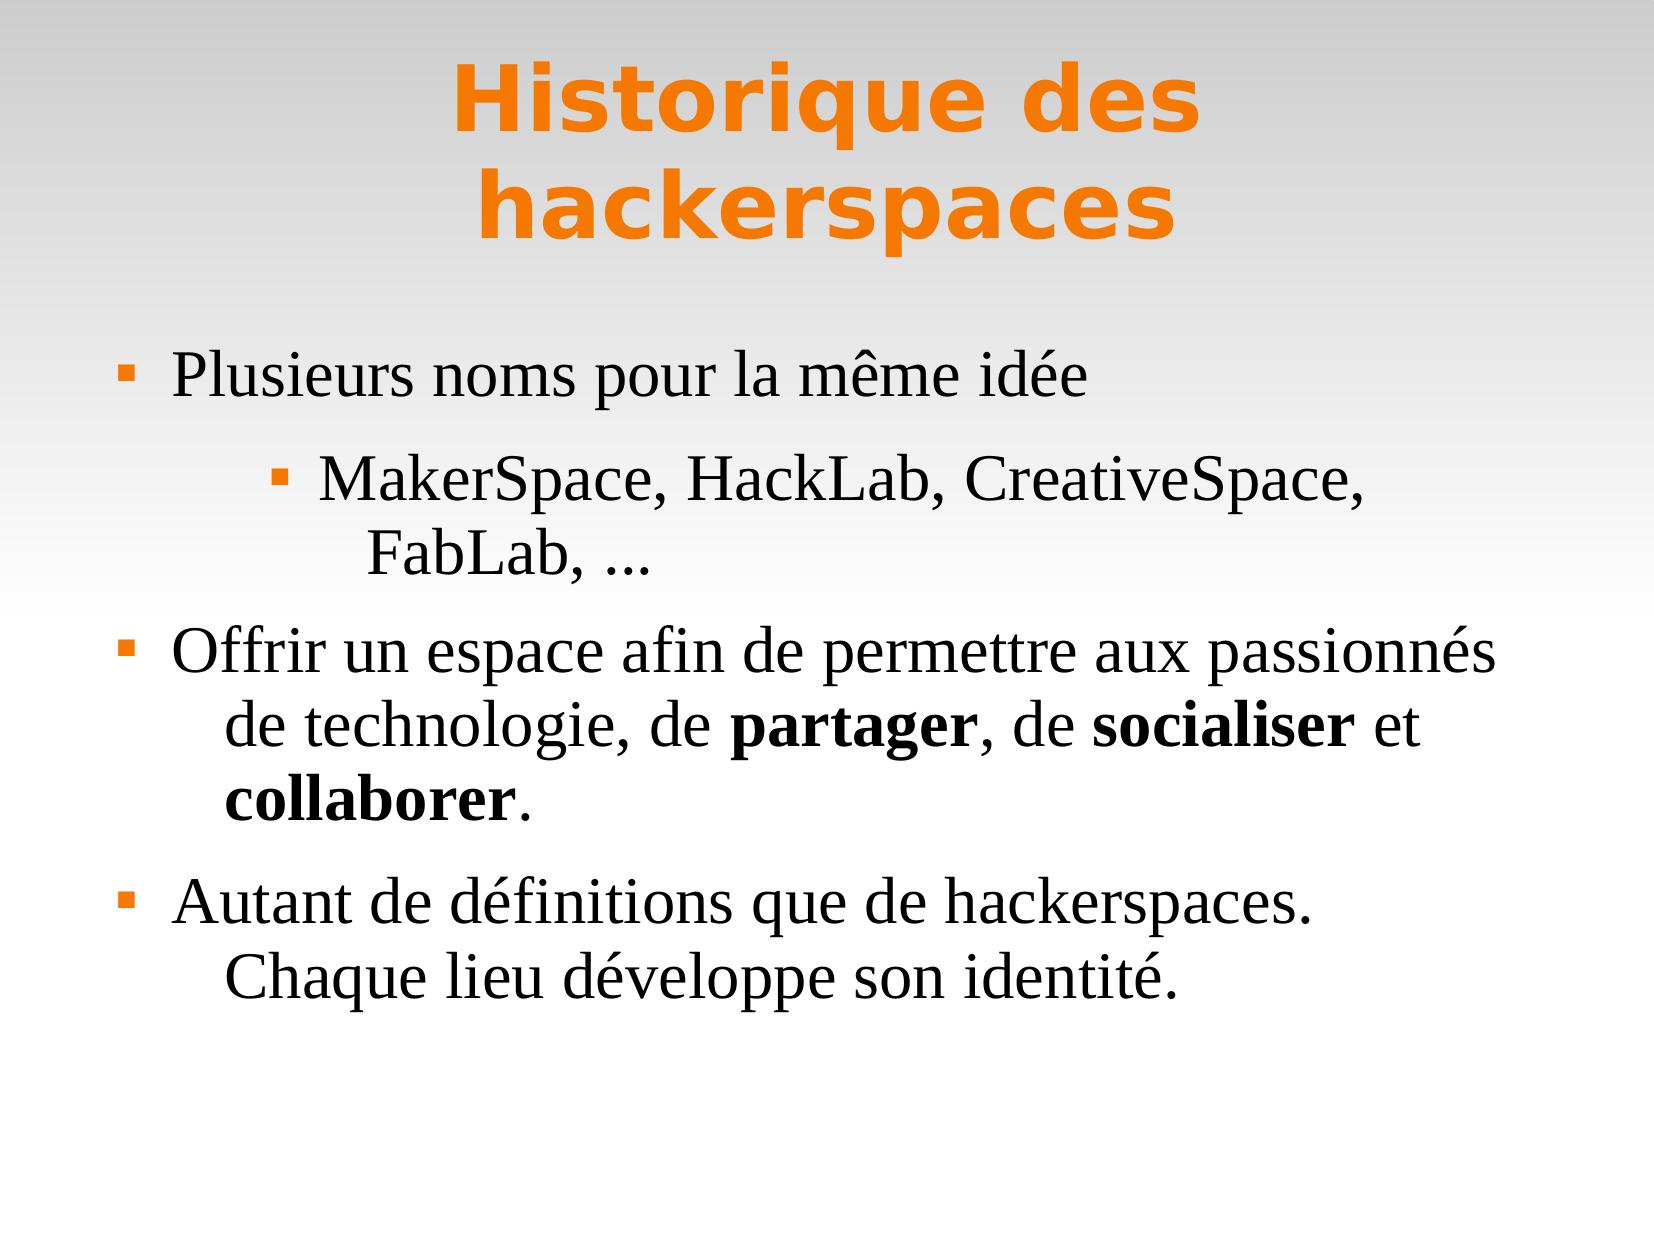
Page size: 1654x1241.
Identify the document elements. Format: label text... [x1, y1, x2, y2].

list Plusieurs noms pour la même idée MakerSpace, HackLab, CreativeSpace, FabLab, ... Offrir un espace afin de permettre aux passionnés de technologie, de partager, de socialiser et collaborer. Autant de définitions que de hackerspaces. Chaque lieu développe son identité. [82, 337, 1571, 1225]
title Historique des hackerspaces [82, 45, 1571, 261]
